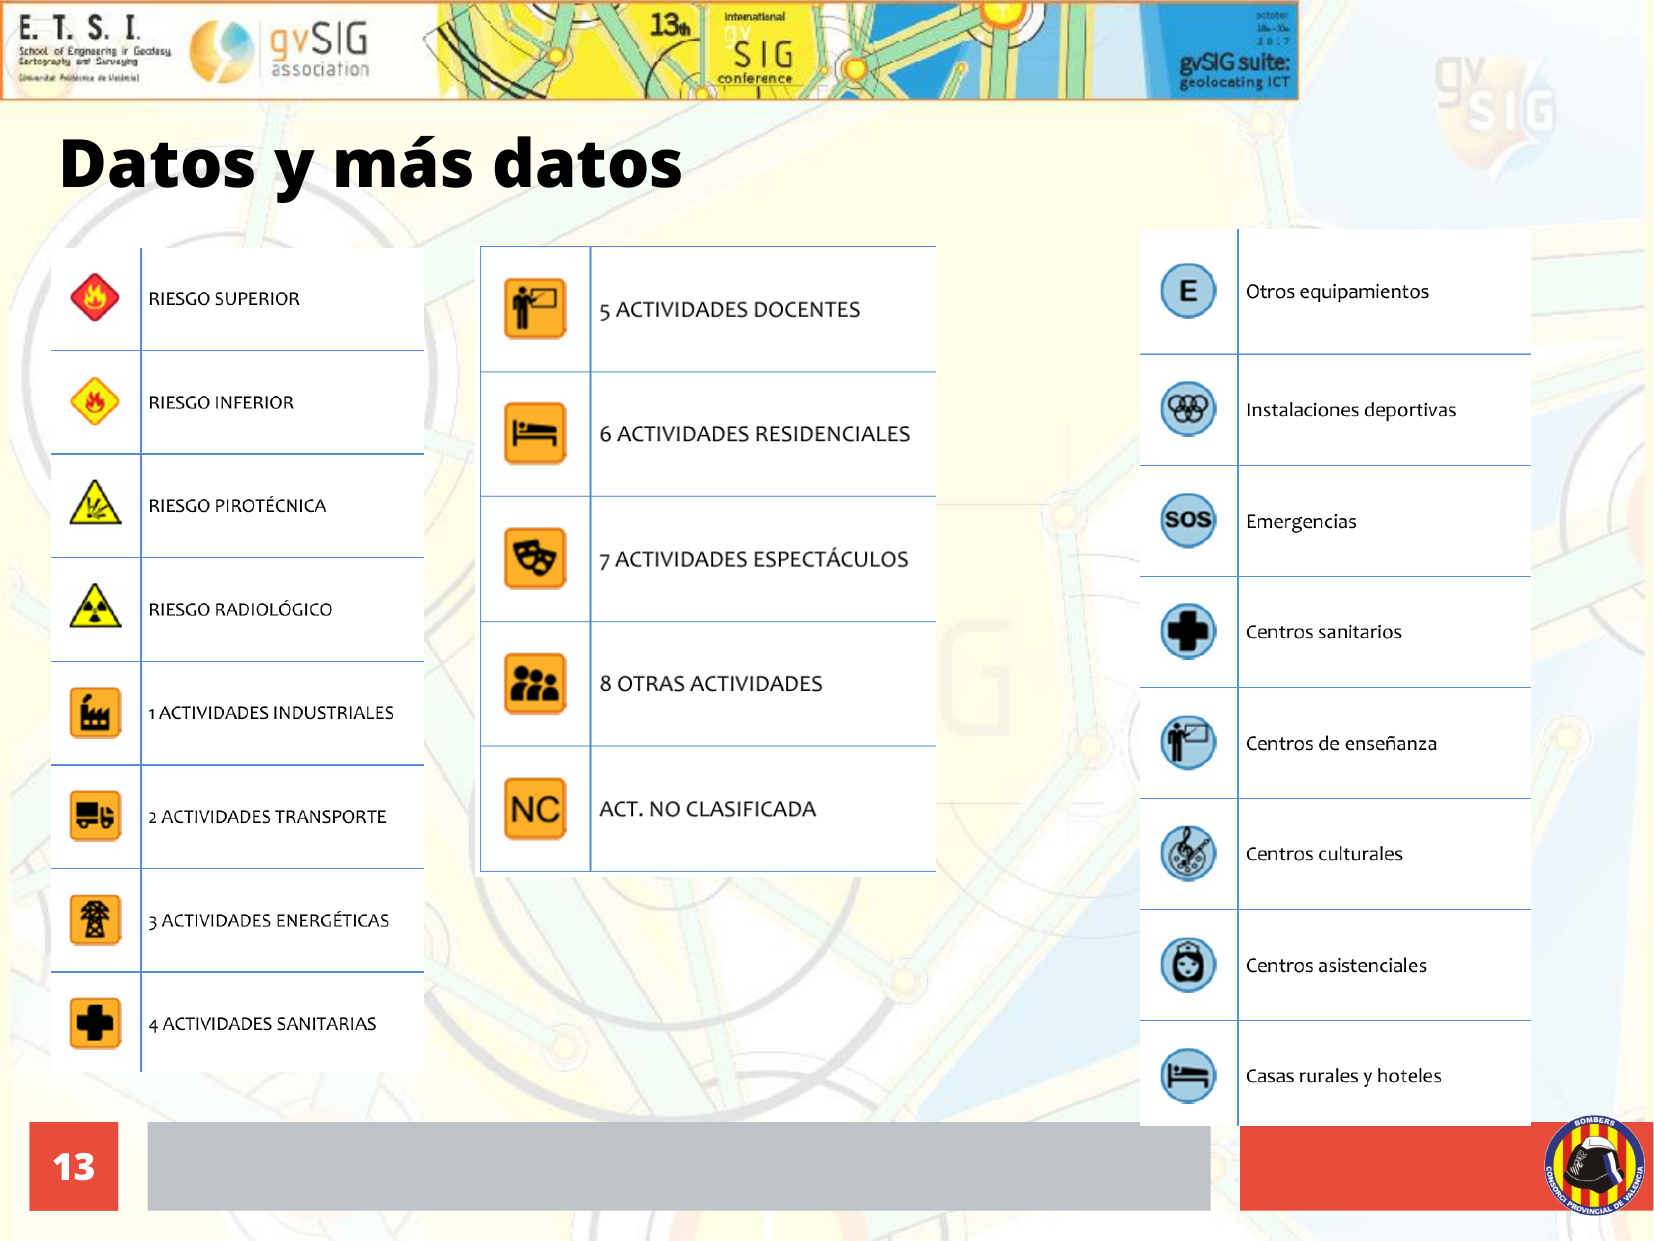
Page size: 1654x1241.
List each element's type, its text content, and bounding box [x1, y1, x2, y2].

title Datos y más datos [59, 59, 1595, 207]
picture [0, 0, 1654, 1241]
